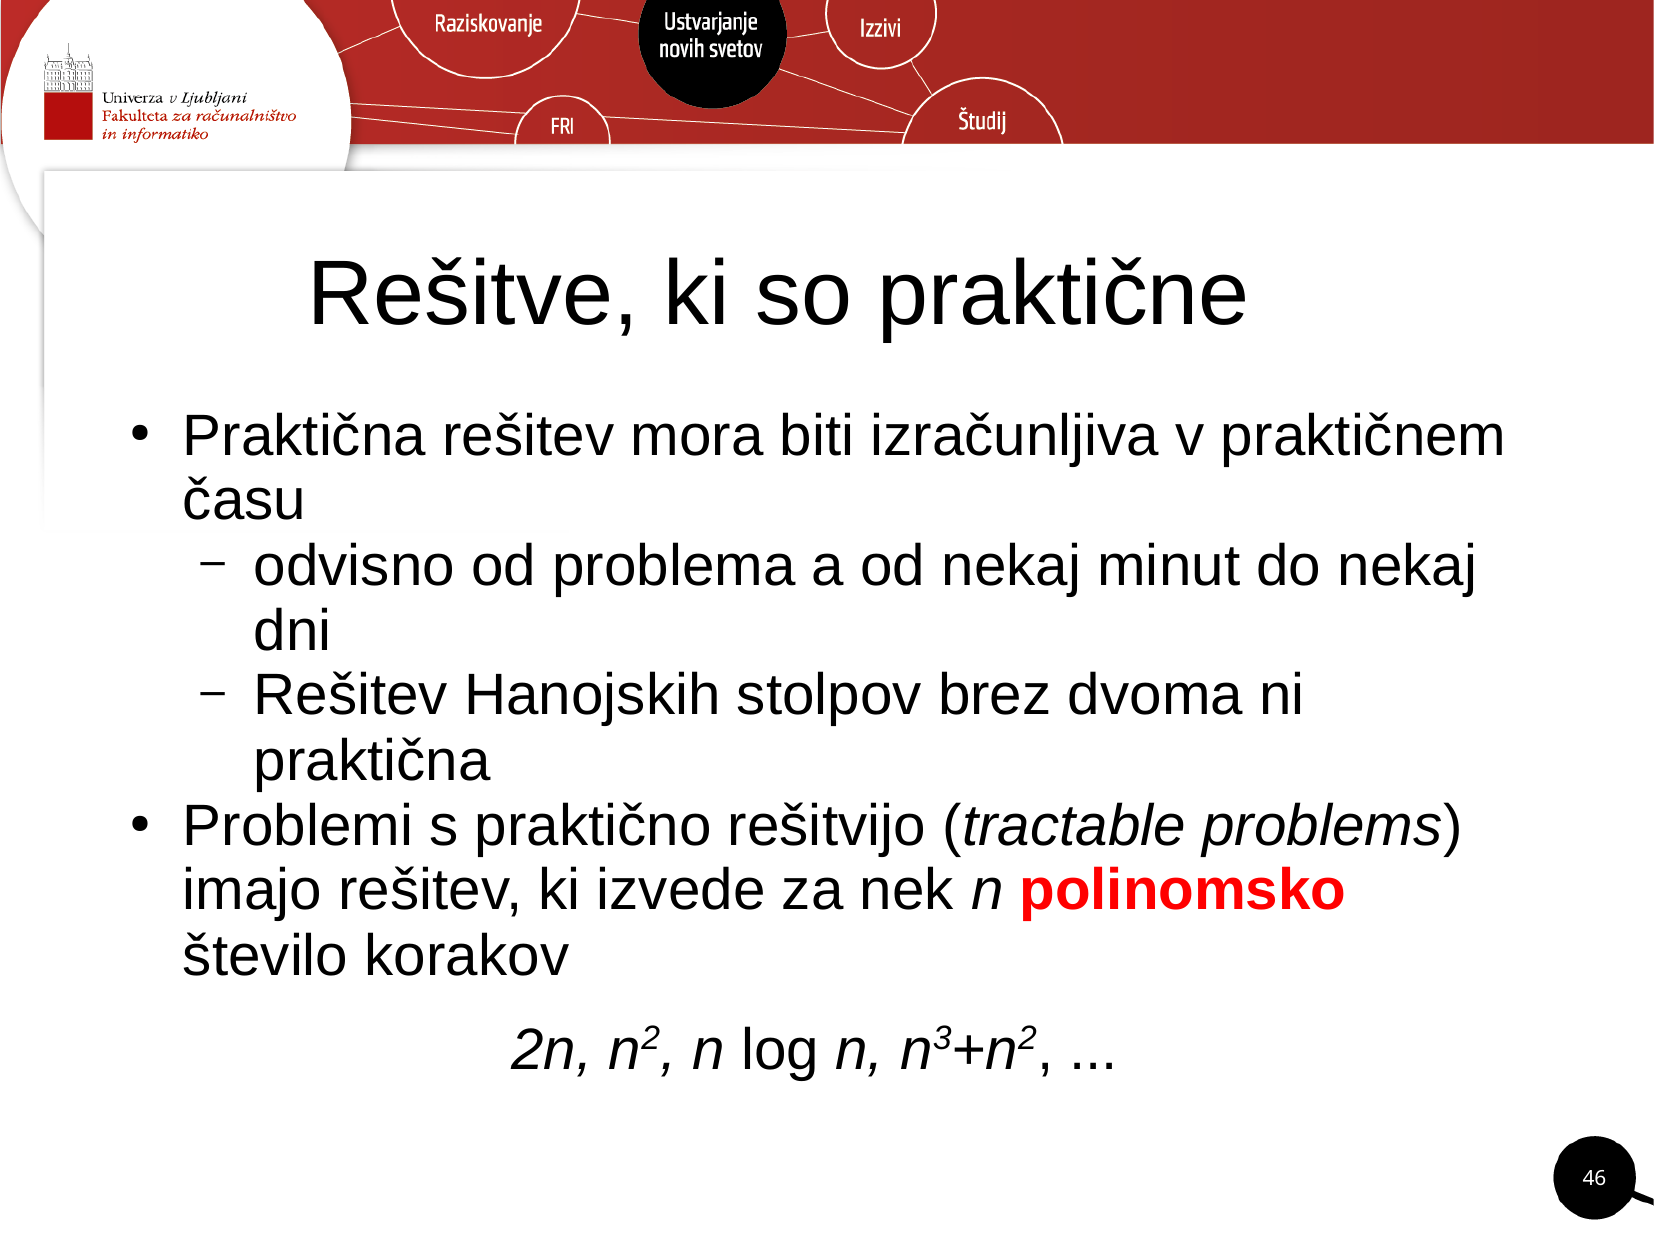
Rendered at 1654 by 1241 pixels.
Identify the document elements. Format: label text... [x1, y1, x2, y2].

title Rešitve, ki so praktične [35, 188, 1524, 397]
text_box <številka> [1553, 1145, 1636, 1212]
picture [0, 0, 1654, 1241]
list Praktična rešitev mora biti izračunljiva v praktičnem času odvisno od problema a od nekaj minut do nekaj dni Rešitev Hanojskih stolpov brez dvoma ni praktična Problemi s praktično rešitvijo (tractable problems) imajo rešitev, ki izvede za nek n polinomsko število korakov 2n, n2, n log n, n3+n2, ... [111, 402, 1518, 999]
